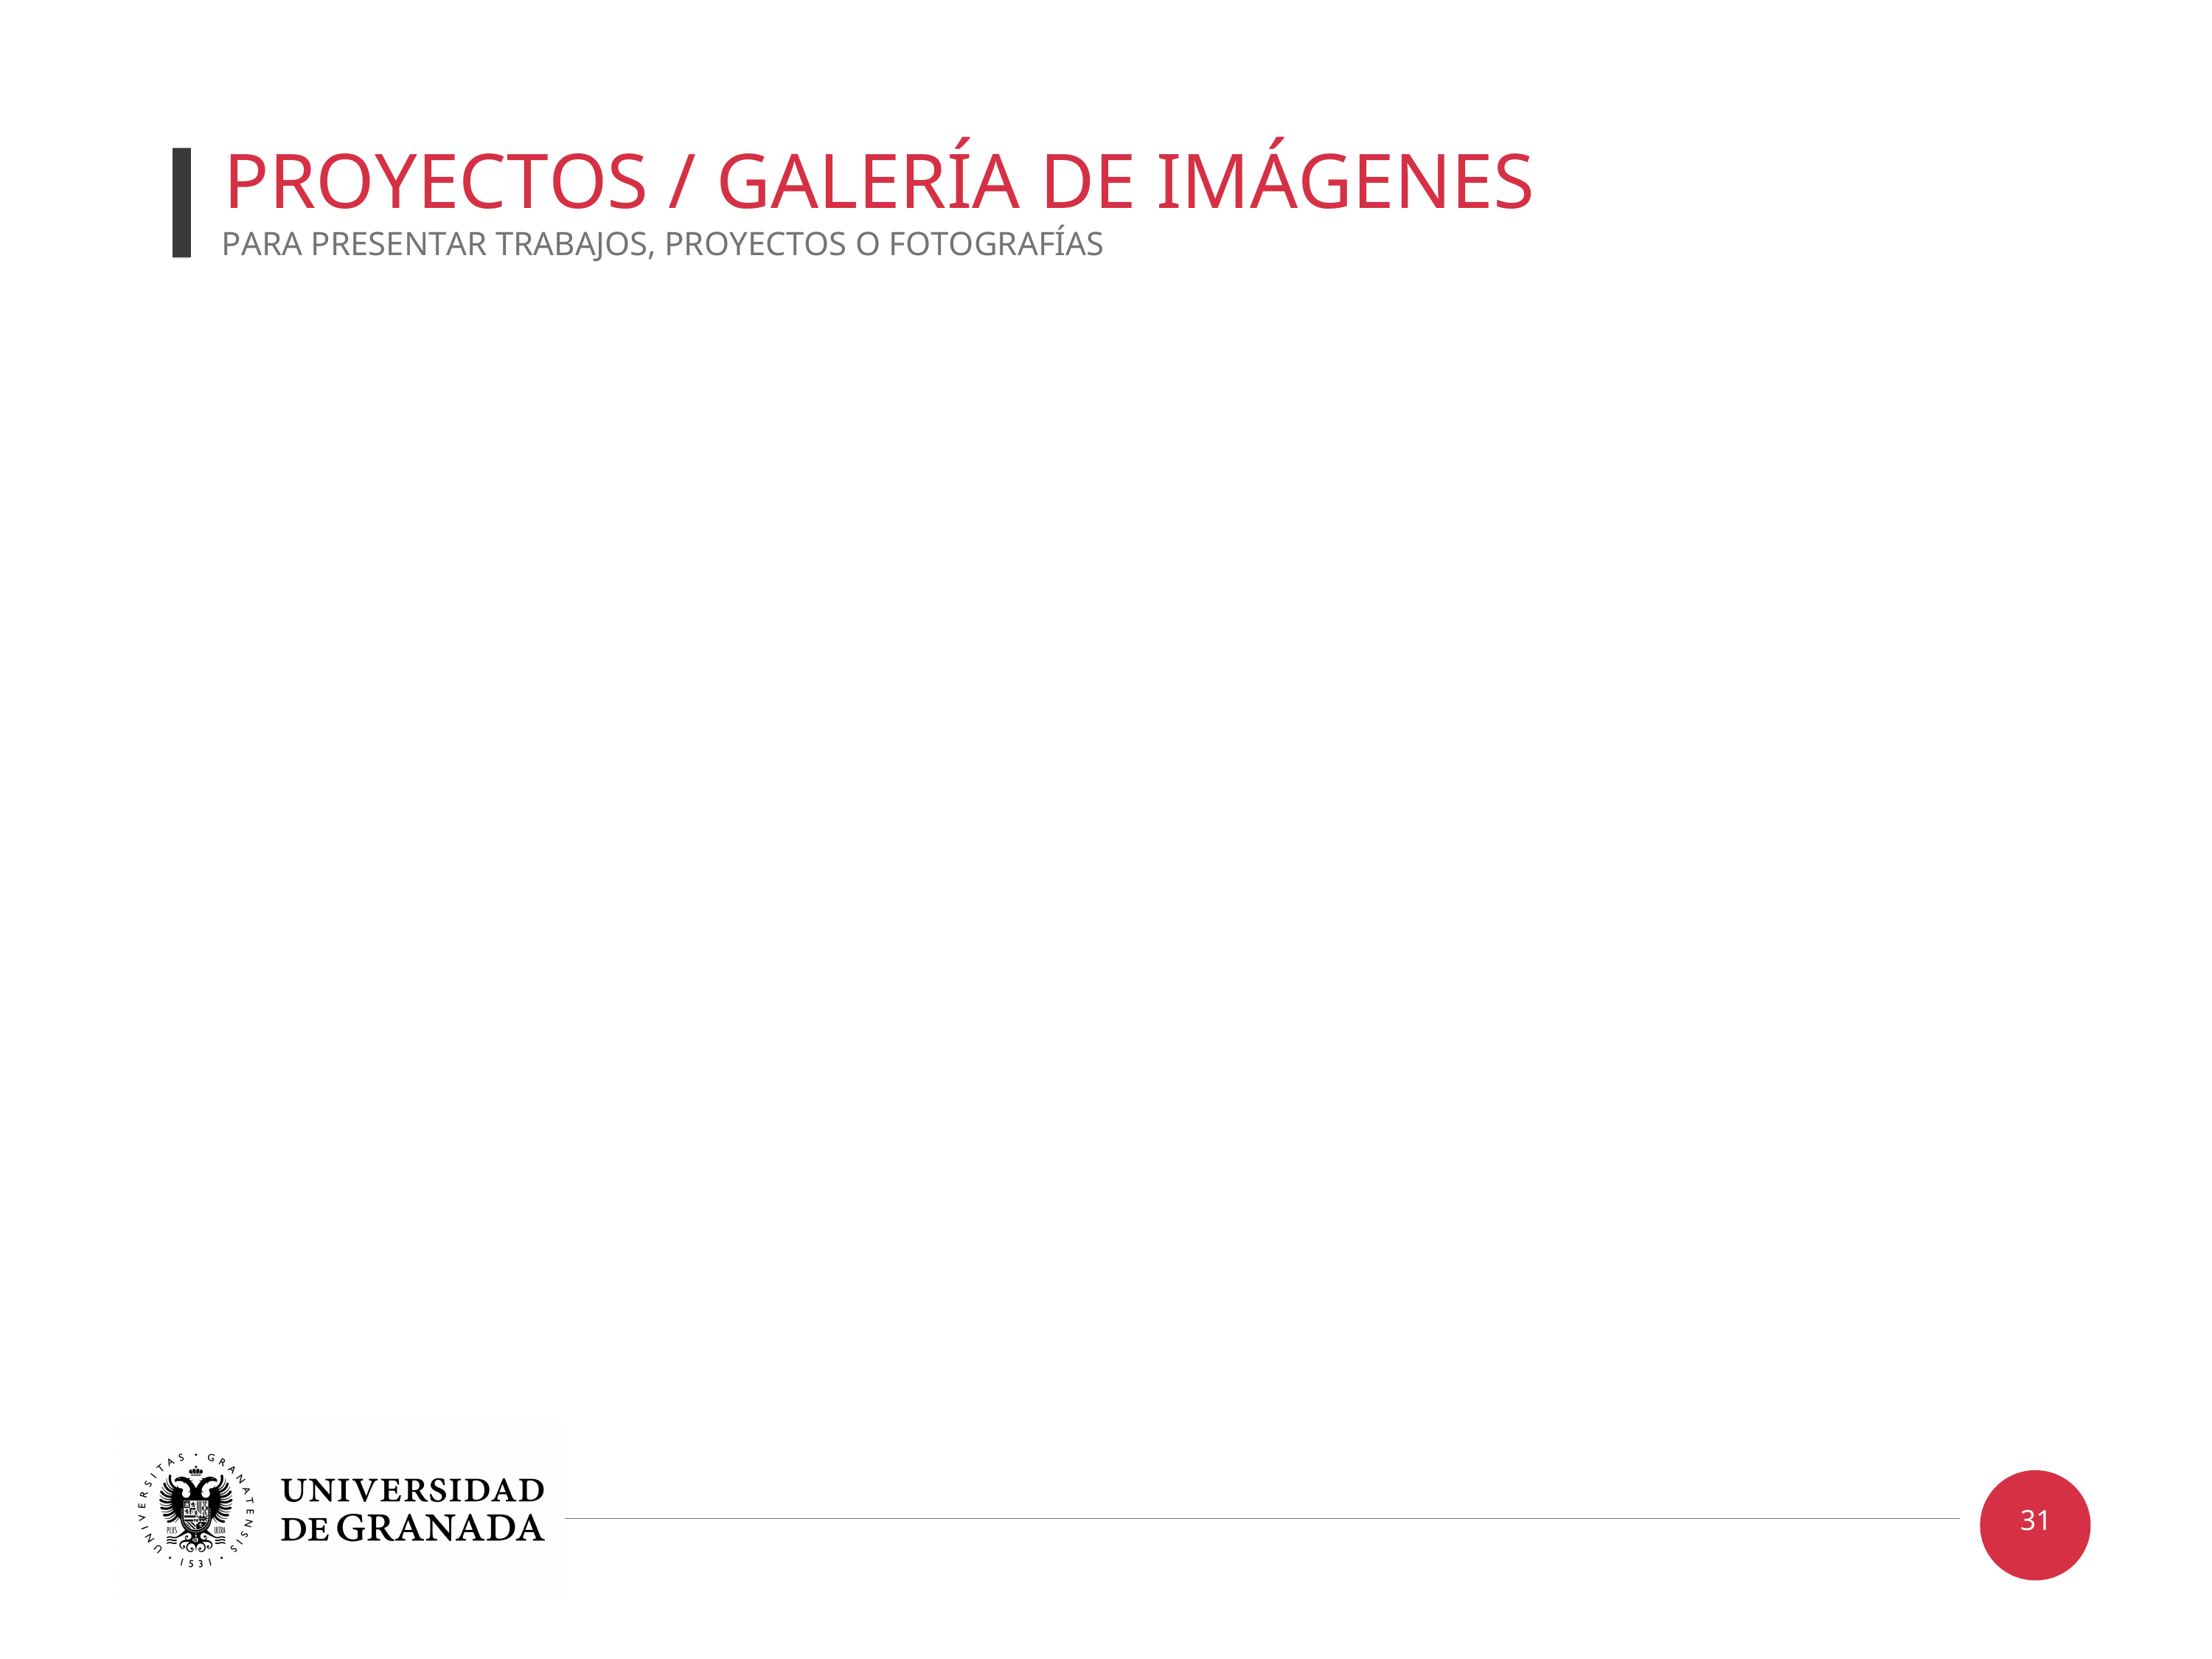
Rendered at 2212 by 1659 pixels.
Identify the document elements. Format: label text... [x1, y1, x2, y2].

picture [118, 1421, 565, 1600]
text_box PARA PRESENTAR TRABAJOS, PROYECTOS O FOTOGRAFÍAS [210, 218, 2061, 268]
text_box PROYECTOS / GALERÍA DE IMÁGENES [212, 127, 2063, 229]
text_box [173, 147, 191, 257]
